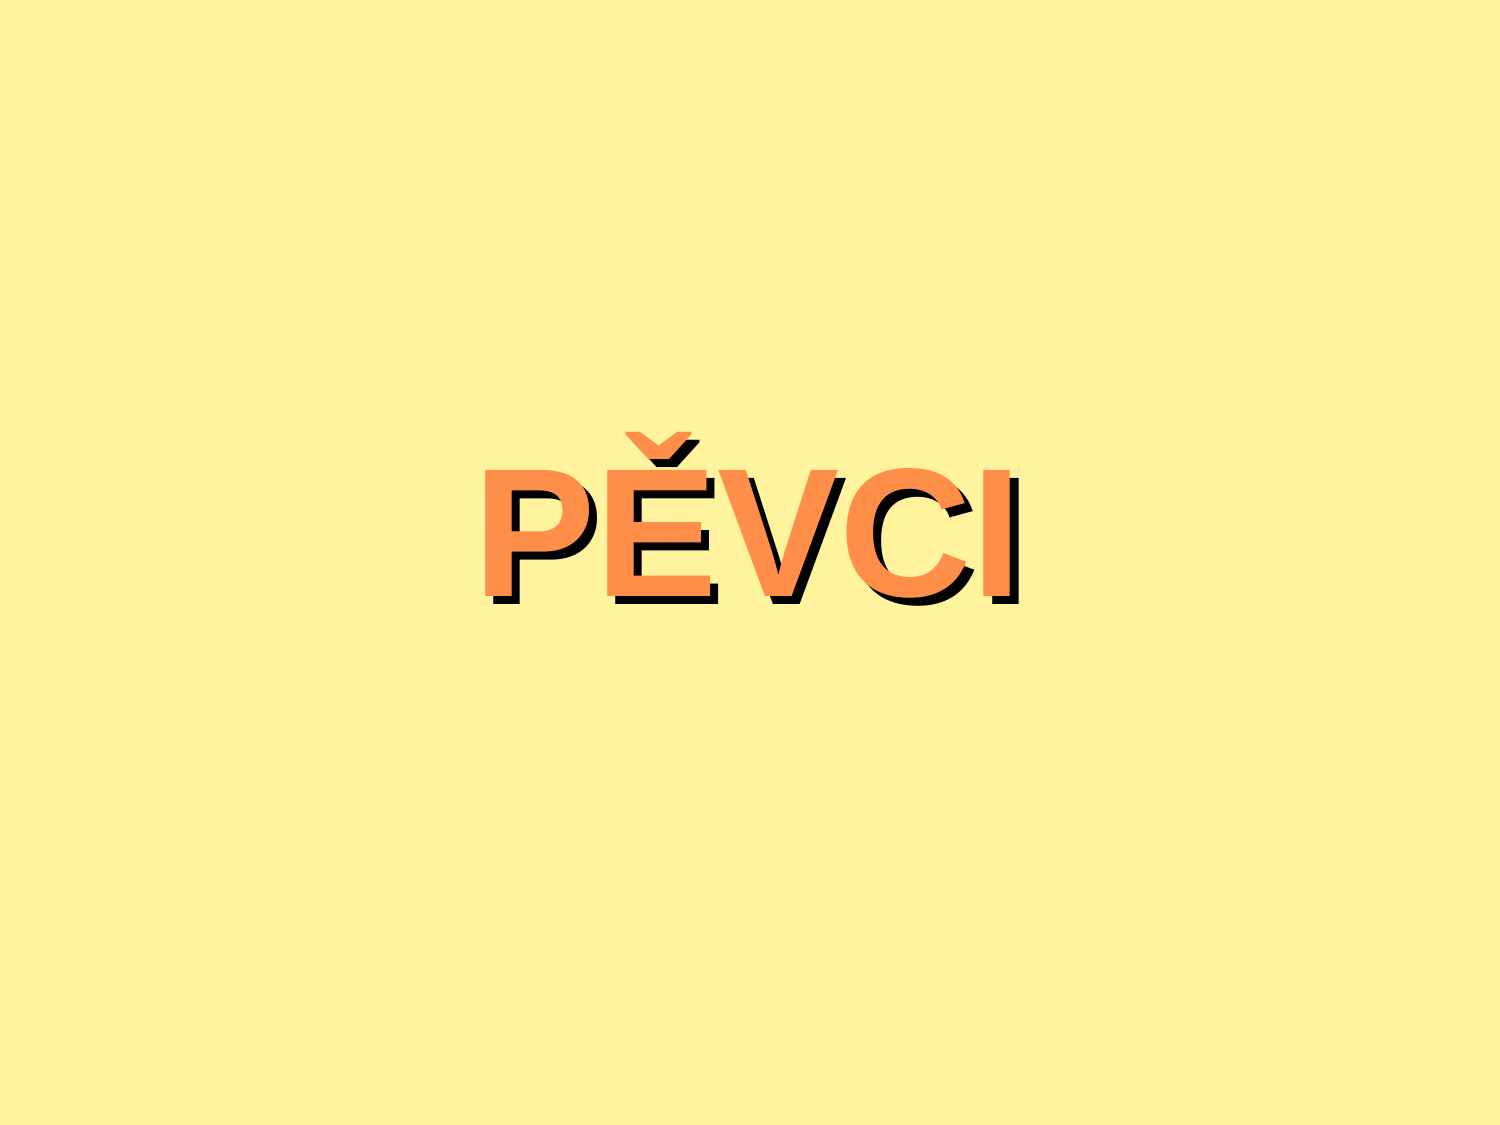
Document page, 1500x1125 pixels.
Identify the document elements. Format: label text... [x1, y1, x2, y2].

title PĚVCI [76, 405, 1420, 641]
